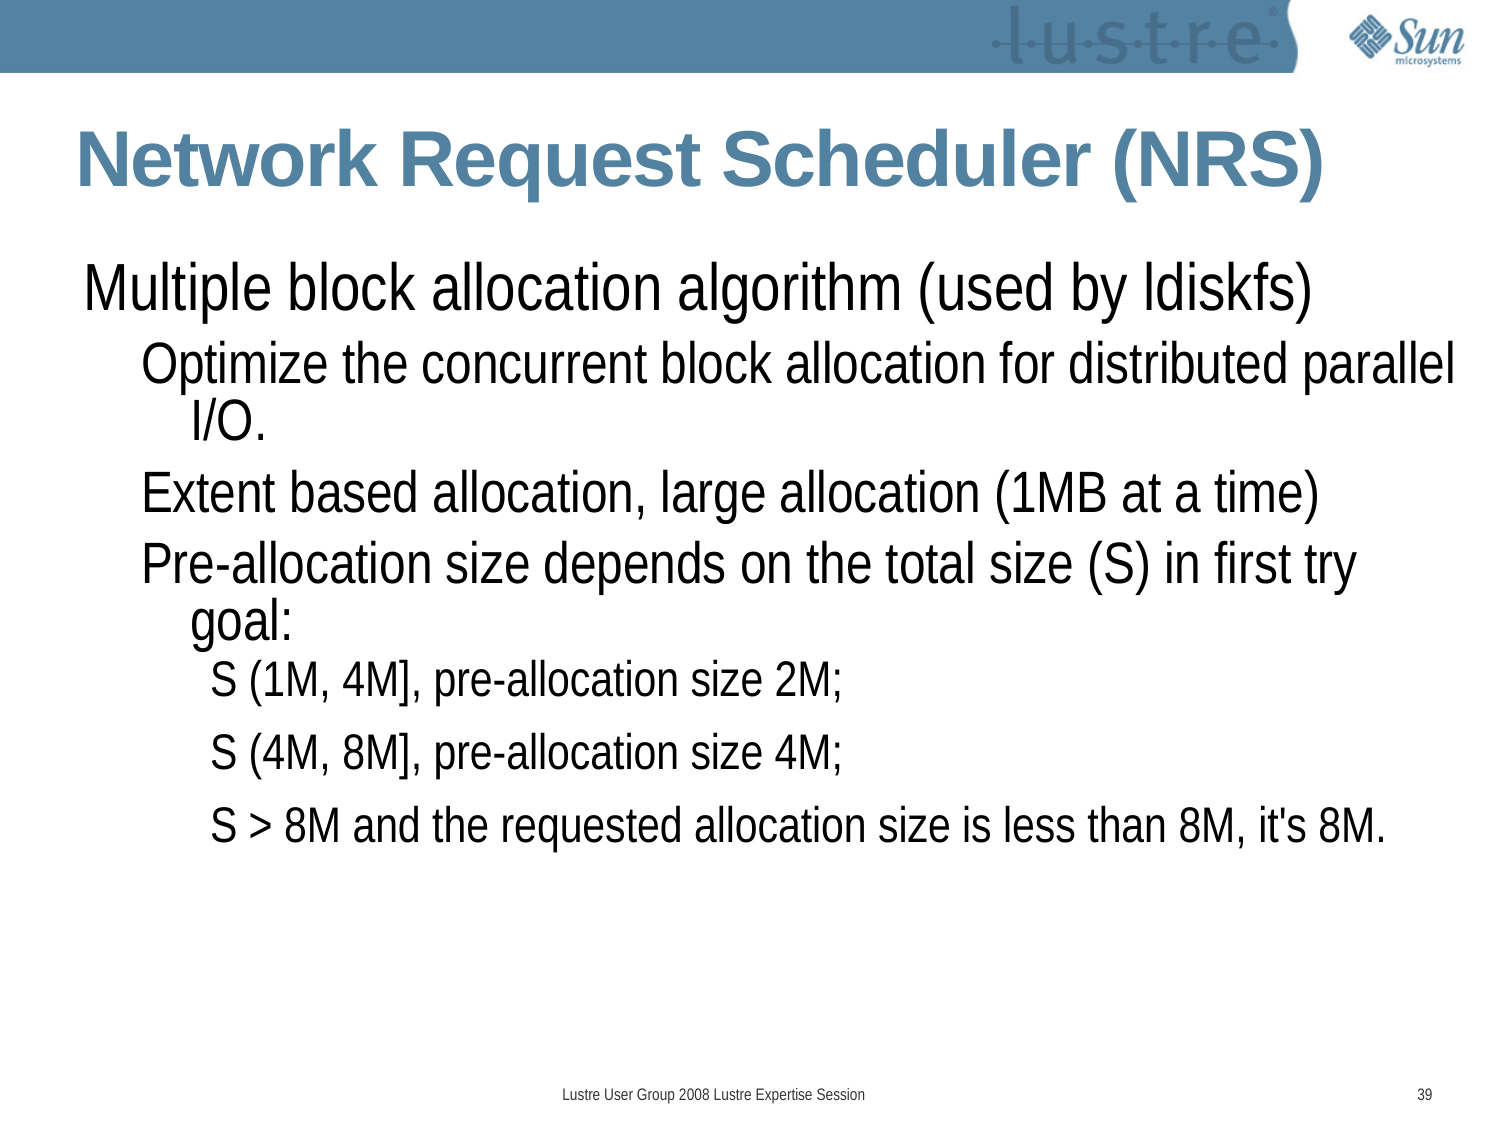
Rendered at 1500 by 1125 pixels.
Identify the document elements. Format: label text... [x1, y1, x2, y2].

list Multiple block allocation algorithm (used by ldiskfs) Optimize the concurrent block allocation for distributed parallel I/O. Extent based allocation, large allocation (1MB at a time) Pre-allocation size depends on the total size (S) in first try goal: S (1M, 4M], pre-allocation size 2M; S (4M, 8M], pre-allocation size 4M; S > 8M and the requested allocation size is less than 8M, it's 8M. [64, 258, 1463, 1062]
title Network Request Scheduler (NRS) [75, 123, 1437, 227]
picture [0, 0, 1500, 91]
